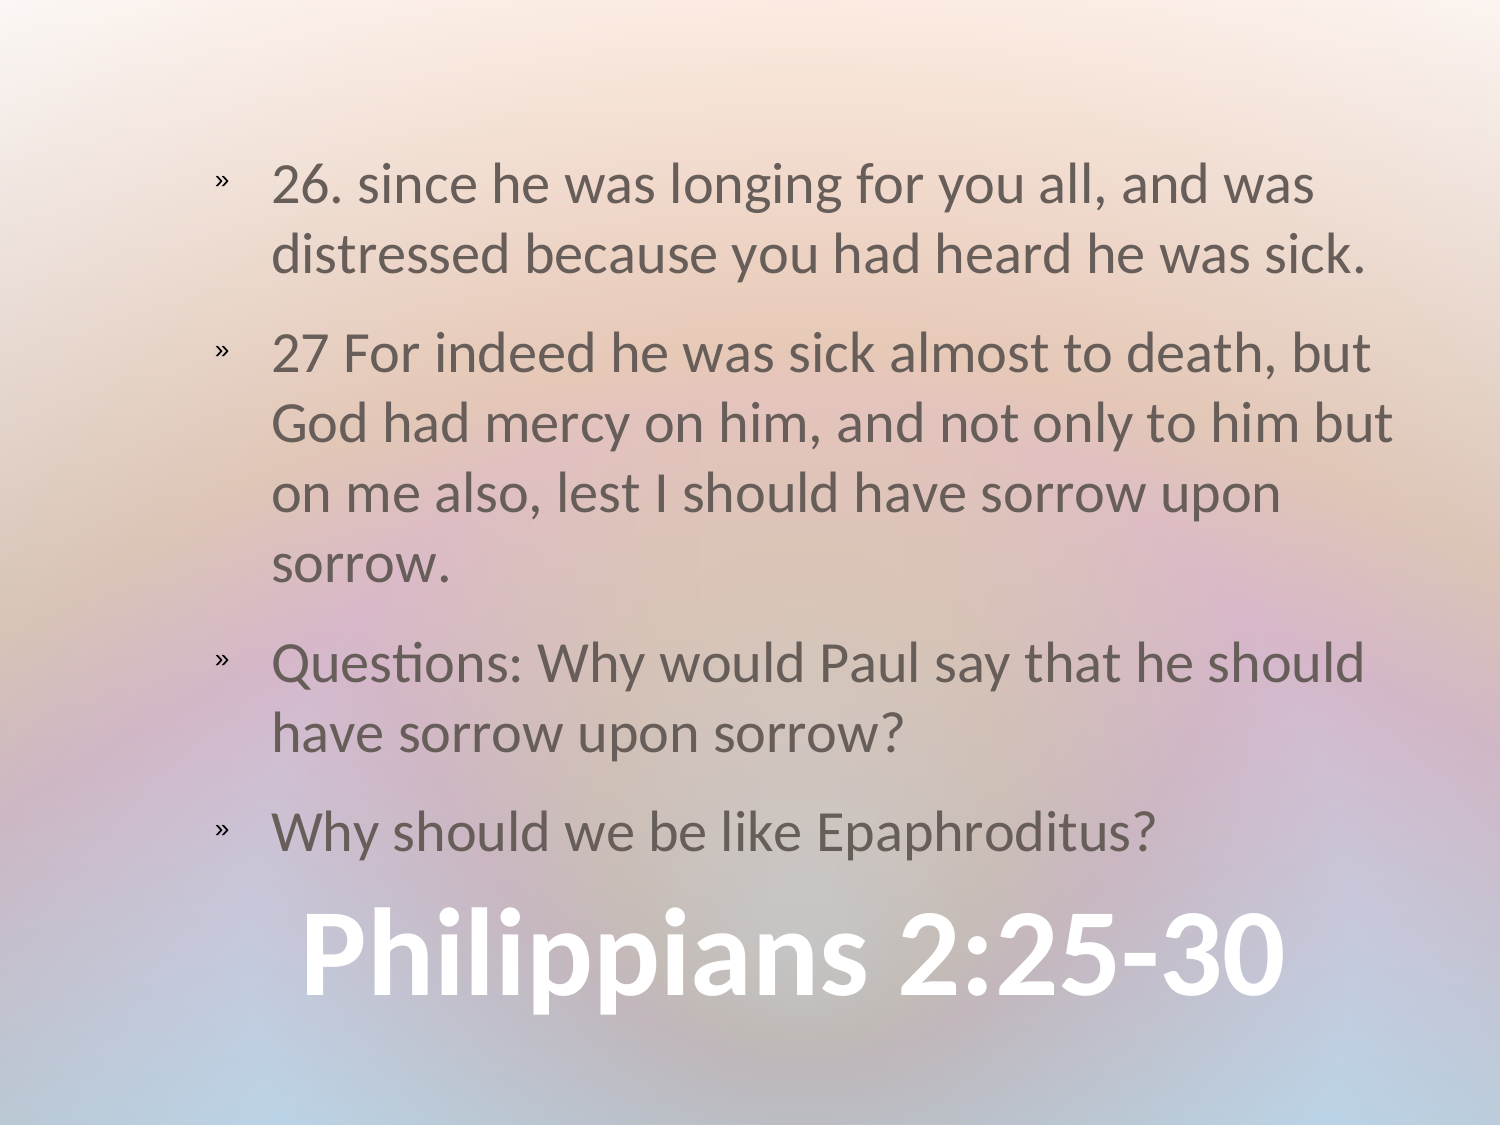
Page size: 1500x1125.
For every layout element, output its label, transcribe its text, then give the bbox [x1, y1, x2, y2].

list 26. since he was longing for you all, and was distressed because you had heard he was sick. 27 For indeed he was sick almost to death, but God had mercy on him, and not only to him but on me also, lest I should have sorrow upon sorrow. Questions: Why would Paul say that he should have sorrow upon sorrow? Why should we be like Epaphroditus? [200, 137, 1425, 863]
picture [0, 0, 1500, 1125]
title Philippians 2:25-30 [200, 863, 1388, 1050]
